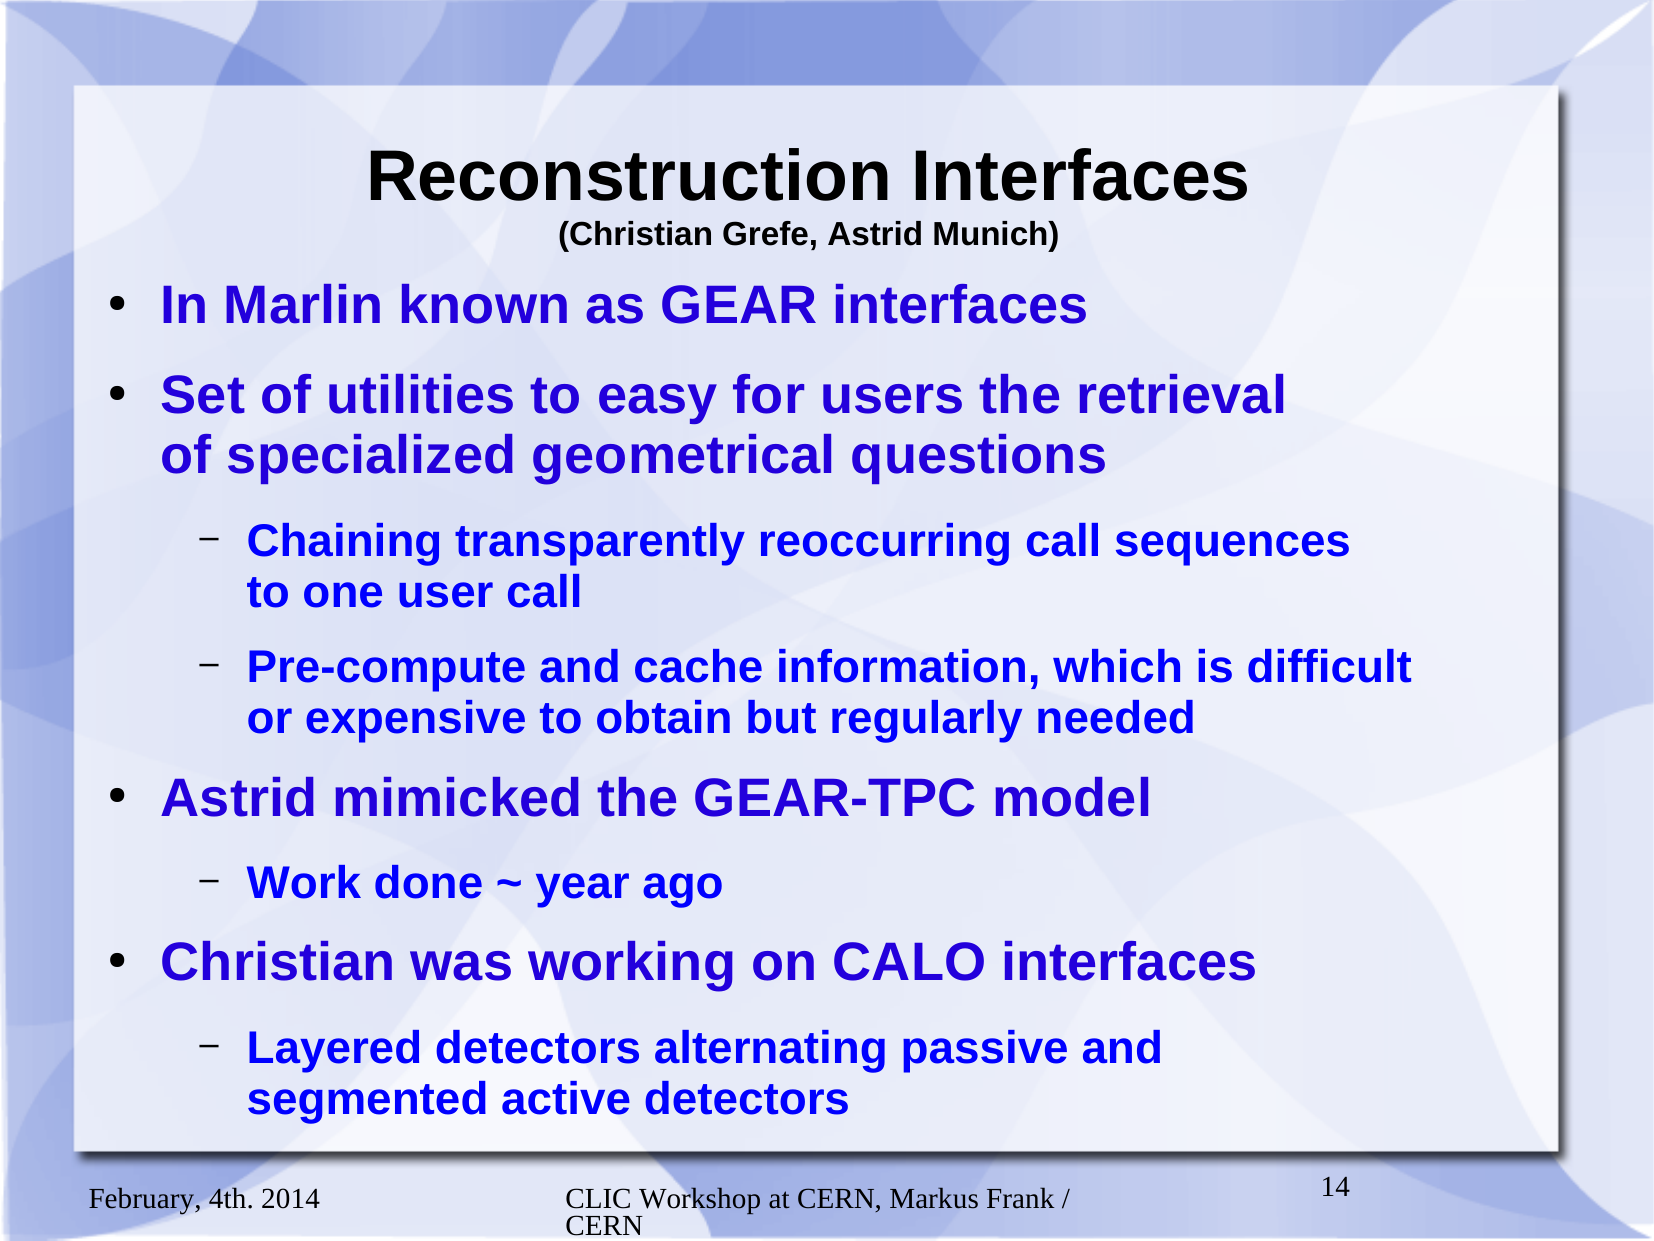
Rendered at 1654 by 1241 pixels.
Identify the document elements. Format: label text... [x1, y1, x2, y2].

list In Marlin known as GEAR interfaces Set of utilities to easy for users the retrieval of specialized geometrical questions Chaining transparently reoccurring call sequences to one user call Pre-compute and cache information, which is difficult or expensive to obtain but regularly needed Astrid mimicked the GEAR-TPC model Work done ~ year ago Christian was working on CALO interfaces Layered detectors alternating passive and segmented active detectors [90, 274, 1546, 1125]
picture [0, 0, 1654, 1241]
title Reconstruction Interfaces (Christian Grefe, Astrid Munich) [82, 90, 1536, 298]
